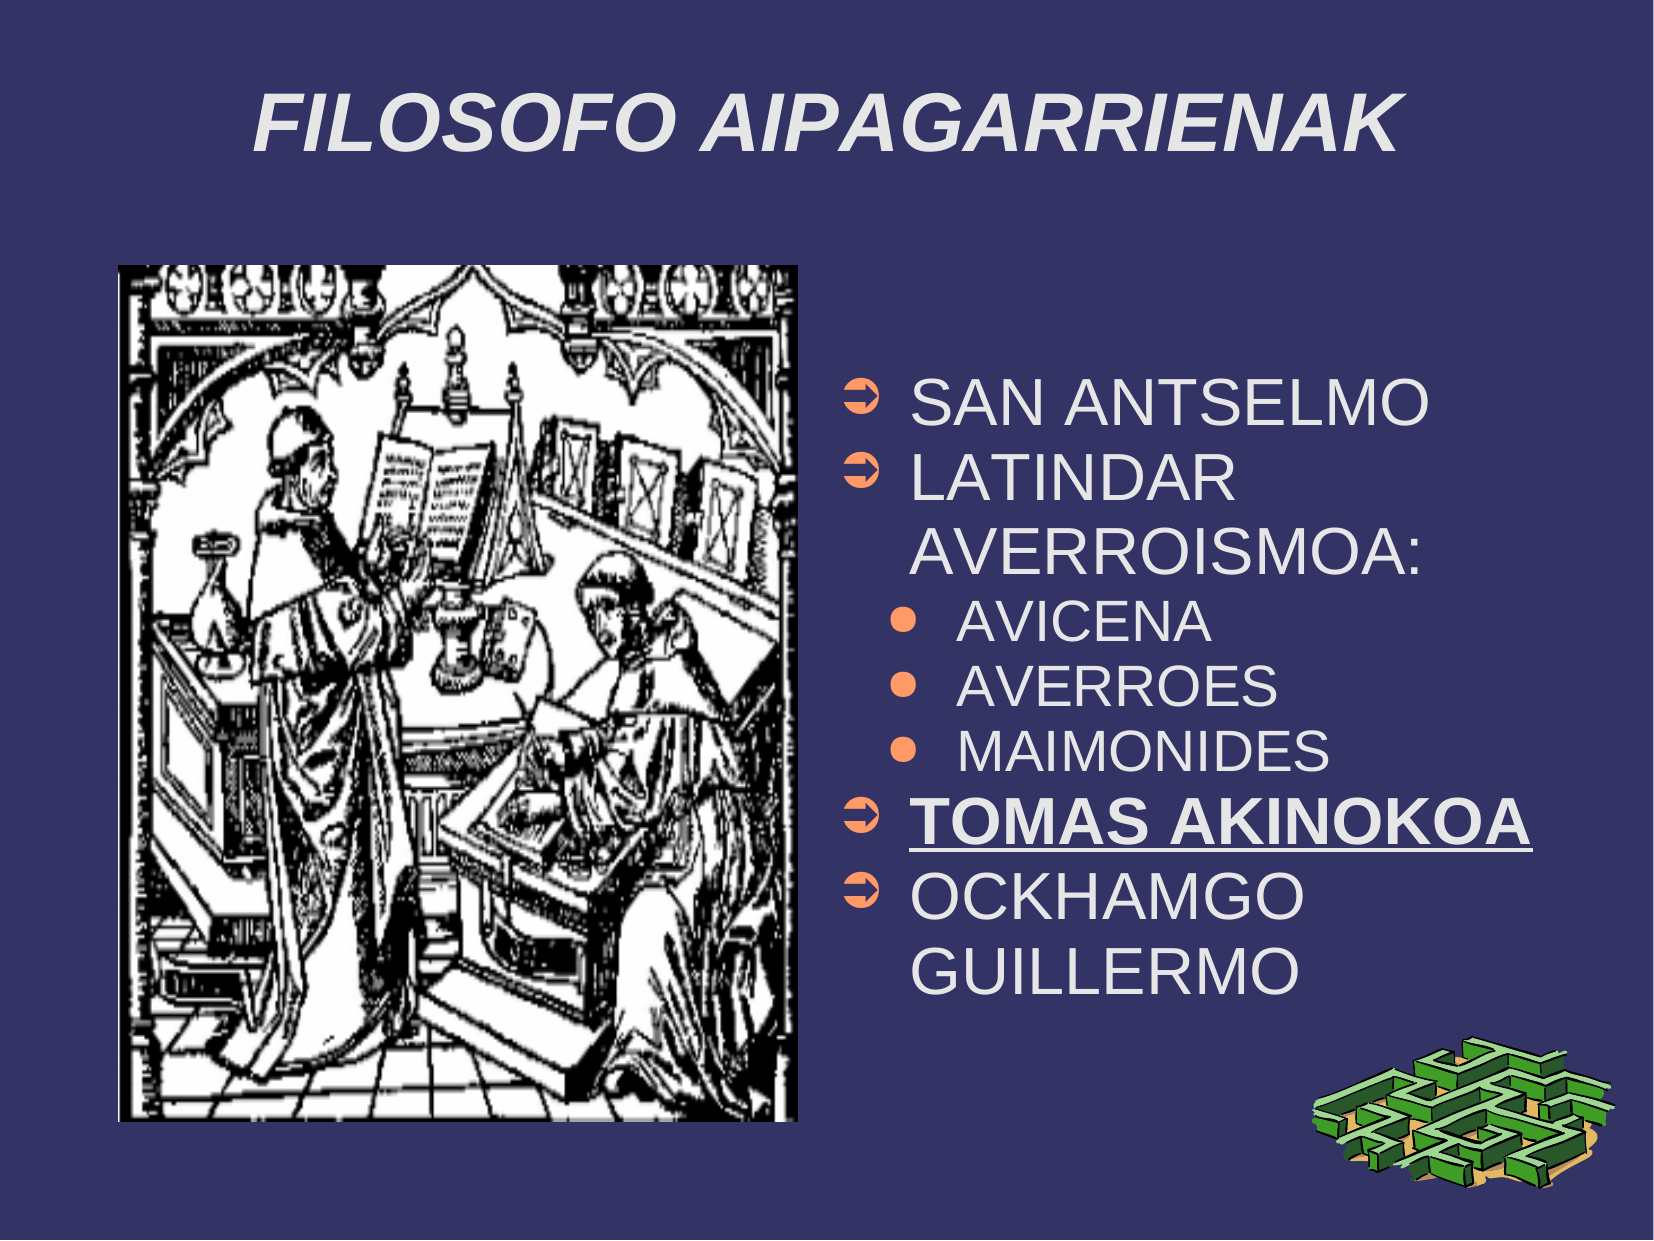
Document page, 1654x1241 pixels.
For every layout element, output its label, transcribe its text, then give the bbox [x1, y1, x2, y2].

list SAN ANTSELMO LATINDAR AVERROISMOA: AVICENA AVERROES MAIMONIDES TOMAS AKINOKOA OCKHAMGO GUILLERMO [826, 364, 1570, 1147]
title FILOSOFO AIPAGARRIENAK [121, 19, 1534, 227]
picture [118, 265, 798, 1123]
